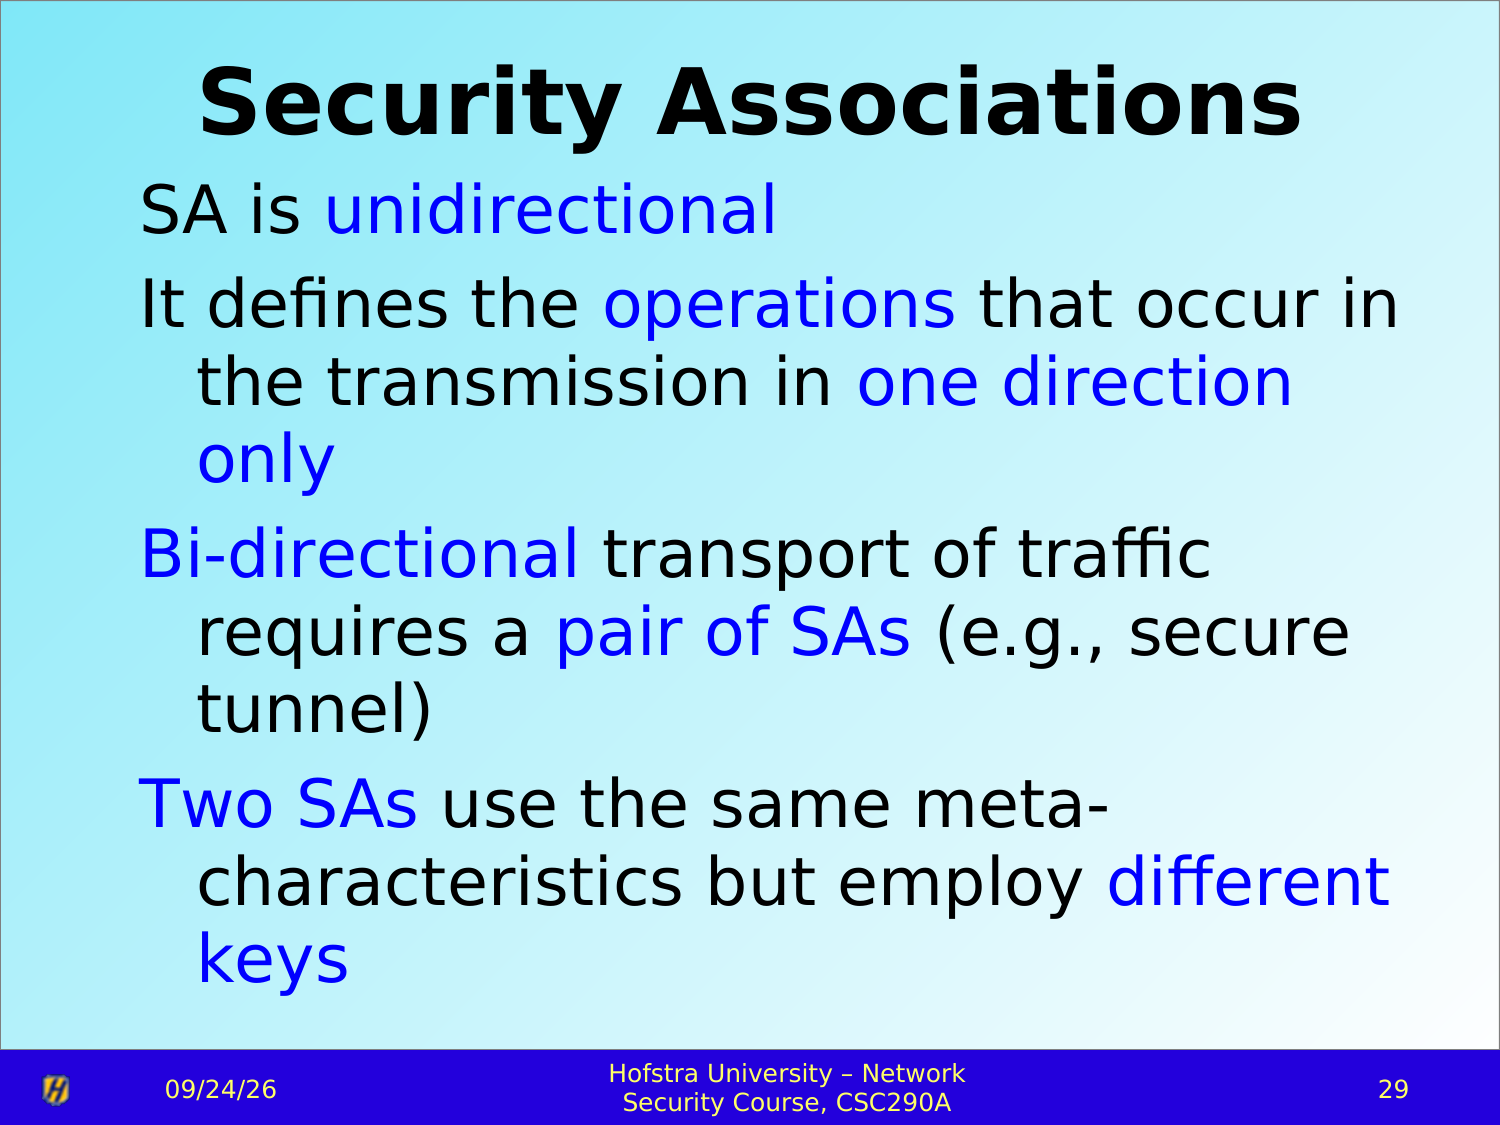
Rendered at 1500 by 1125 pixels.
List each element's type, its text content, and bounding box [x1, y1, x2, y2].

title Security Associations [112, 38, 1391, 164]
list SA is unidirectional It defines the operations that occur in the transmission in one direction only Bi-directional transport of traffic requires a pair of SAs (e.g., secure tunnel) Two SAs use the same meta-characteristics but employ different keys [124, 163, 1469, 1101]
picture [37, 1072, 76, 1110]
